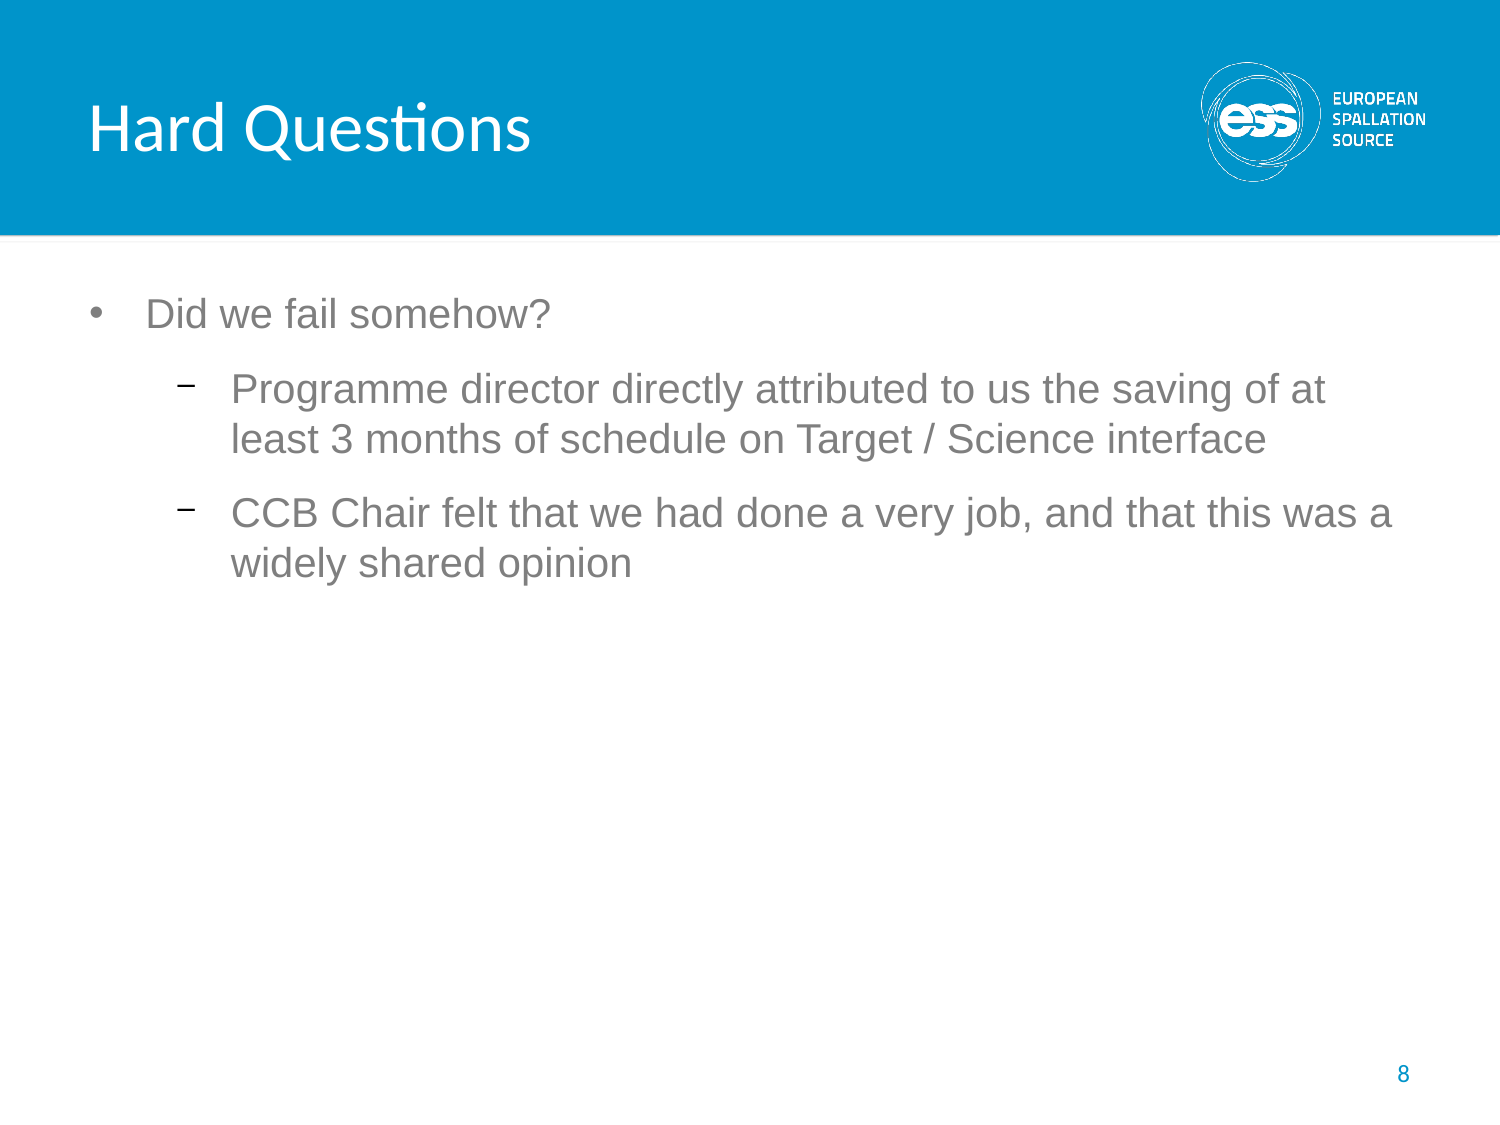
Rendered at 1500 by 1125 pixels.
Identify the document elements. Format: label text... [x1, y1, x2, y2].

list Did we fail somehow? Programme director directly attributed to us the saving of at least 3 months of schedule on Target / Science interface CCB Chair felt that we had done a very job, and that this was a widely shared opinion [75, 279, 1425, 1023]
title Hard Questions [75, 73, 1425, 173]
slide_number <number> [1074, 1042, 1425, 1103]
